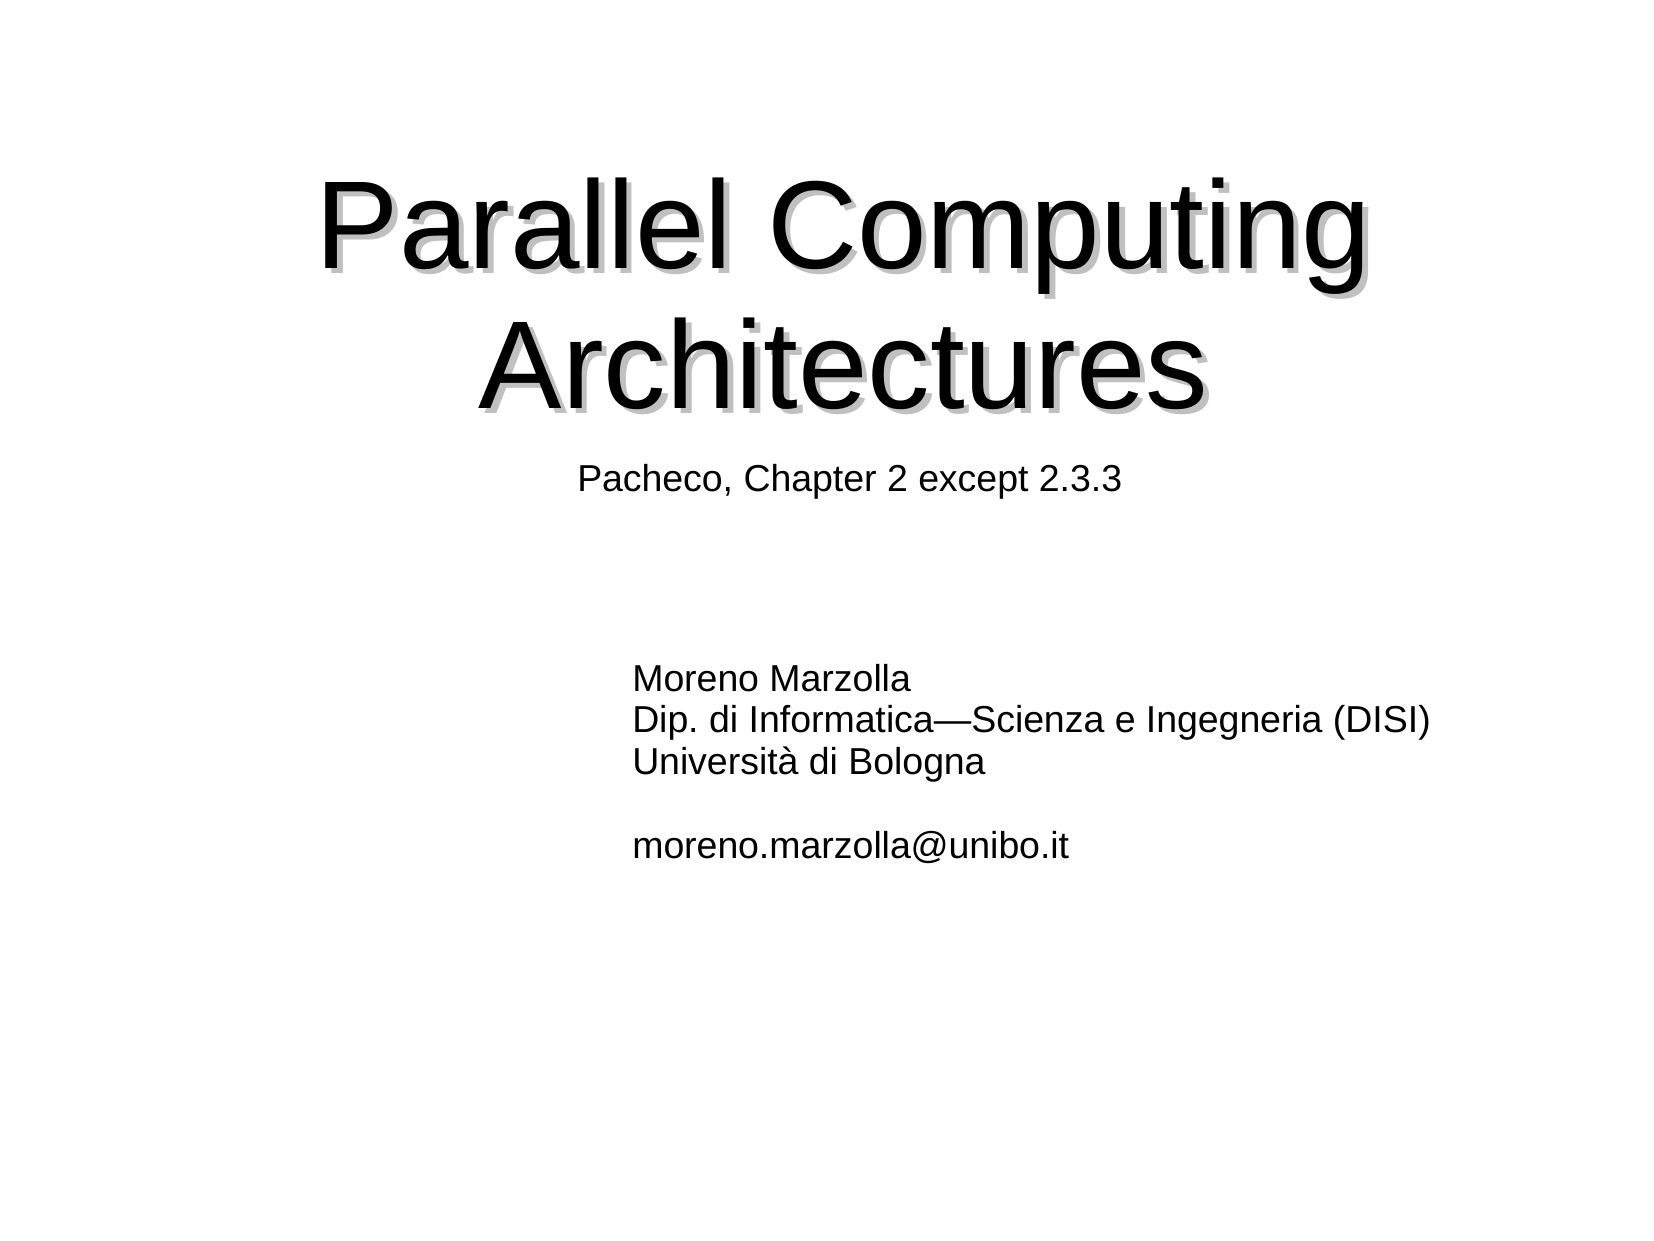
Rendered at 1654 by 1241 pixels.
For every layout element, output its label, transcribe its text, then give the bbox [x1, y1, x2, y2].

text_box Moreno Marzolla Dip. di Informatica—Scienza e Ingegneria (DISI) Università di Bologna moreno.marzolla@unibo.it [617, 649, 1447, 1003]
text_box Pacheco, Chapter 2 except 2.3.3 [562, 450, 1138, 507]
text_box Parallel Computing Architectures [75, 147, 1613, 443]
